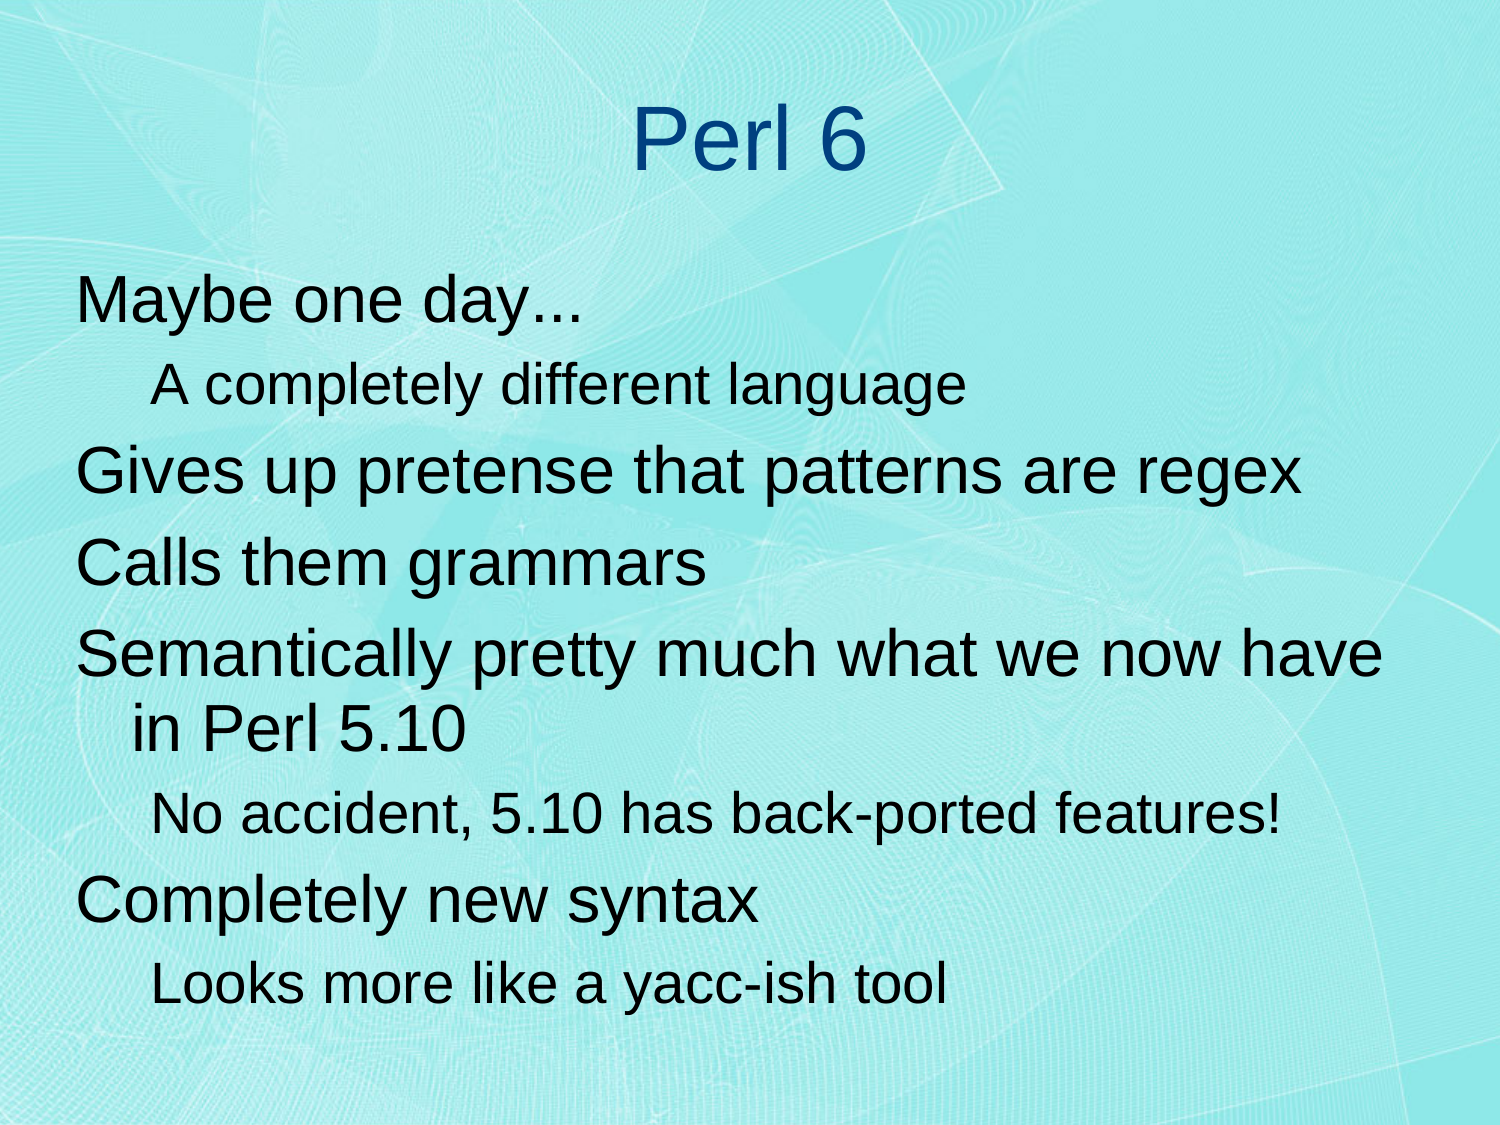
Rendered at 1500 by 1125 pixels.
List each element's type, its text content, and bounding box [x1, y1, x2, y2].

title Perl 6 [75, 52, 1426, 226]
picture [0, 0, 1500, 1125]
list Maybe one day... A completely different language Gives up pretense that patterns are regex Calls them grammars Semantically pretty much what we now have in Perl 5.10 No accident, 5.10 has back-ported features! Completely new syntax Looks more like a yacc-ish tool [75, 262, 1426, 1016]
